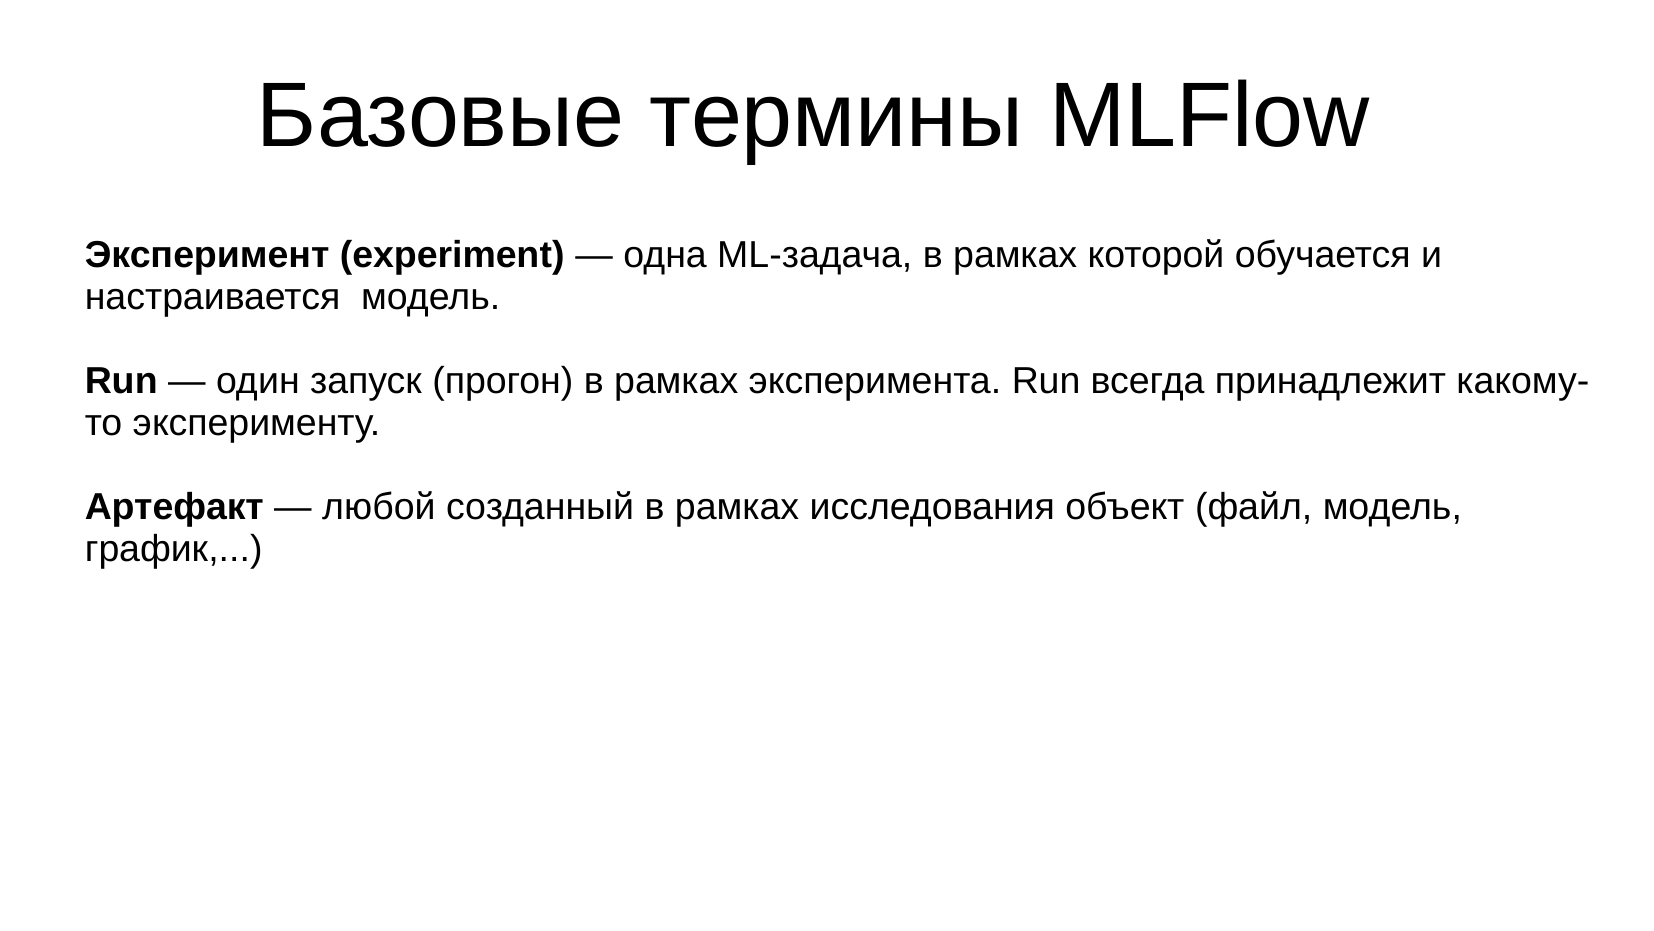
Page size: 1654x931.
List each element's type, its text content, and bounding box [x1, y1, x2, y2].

title Базовые термины MLFlow [82, 37, 1571, 193]
text_box Эксперимент (experiment) — одна ML-задача, в рамках которой обучается и настраивается модель. Run — один запуск (прогон) в рамках эксперимента. Run всегда принадлежит какому-то эксперименту. Артефакт — любой созданный в рамках исследования объект (файл, модель, график,...) [70, 226, 1625, 591]
